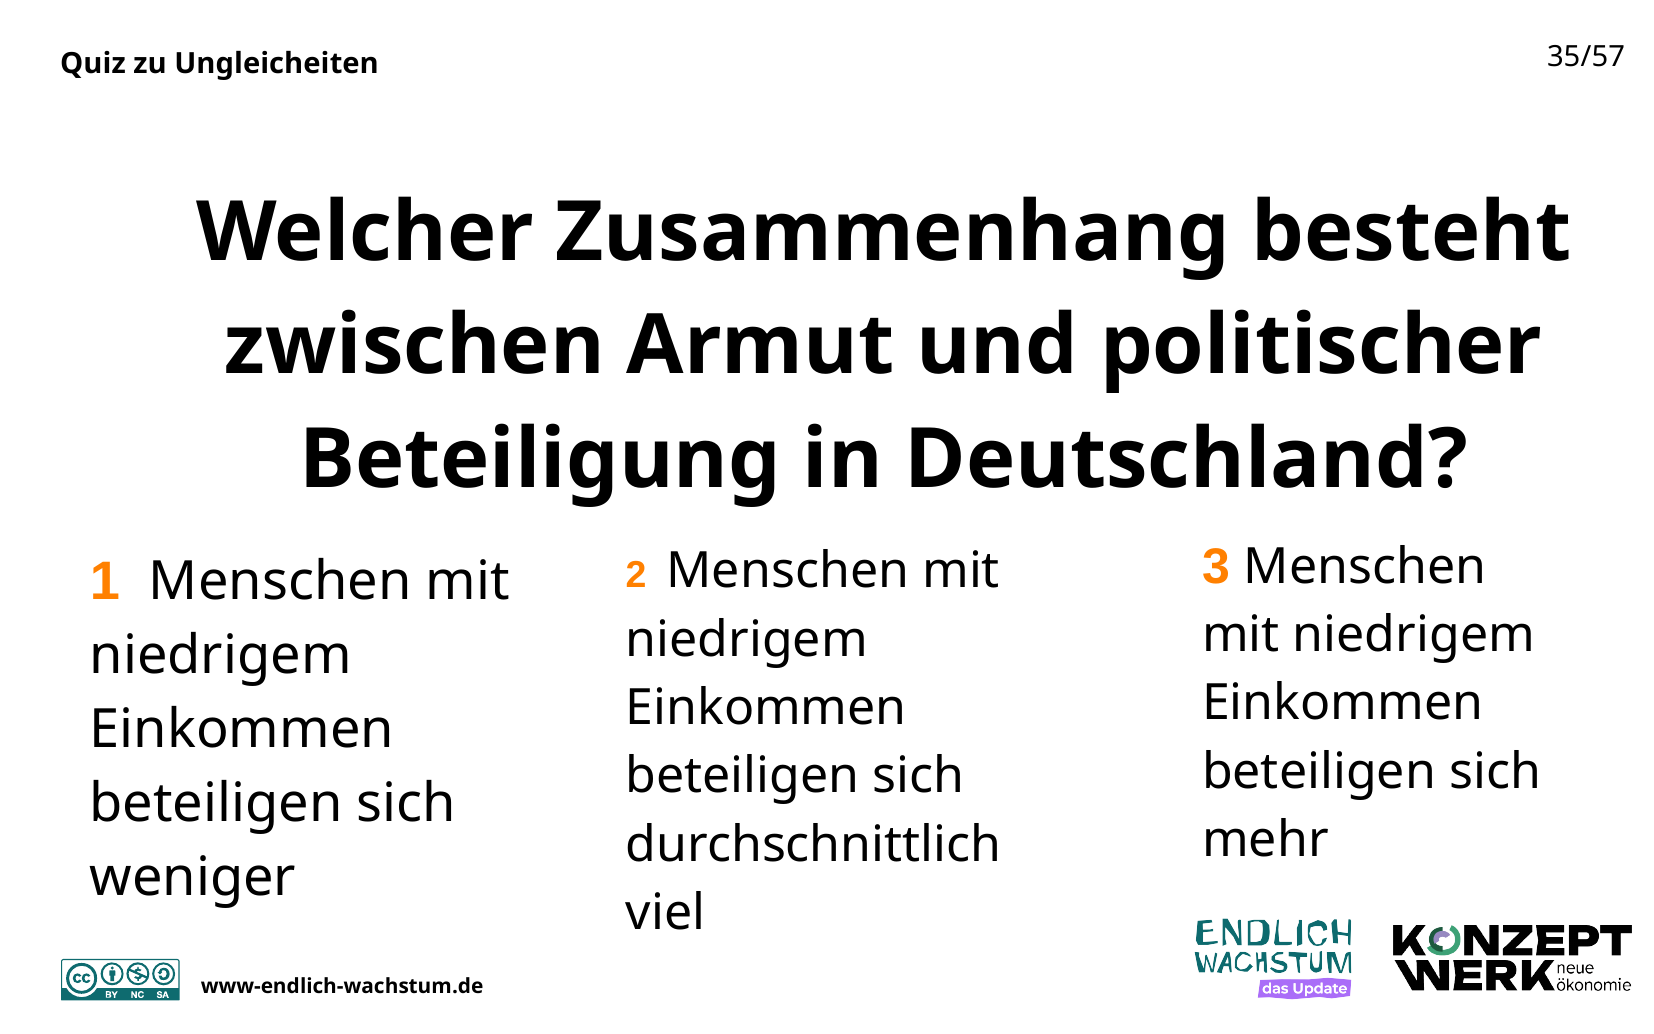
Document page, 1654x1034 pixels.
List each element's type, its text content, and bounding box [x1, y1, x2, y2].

text_box 3 Menschen mit niedrigem Einkommen beteiligen sich mehr [1116, 522, 1578, 901]
title Welcher Zusammenhang besteht zwischen Armut und politischer Beteiligung in Deutschland? [140, 106, 1629, 576]
picture [1176, 901, 1374, 1011]
text_box 1 Menschen mit niedrigem Einkommen beteiligen sich weniger [4, 533, 527, 913]
text_box 2 Menschen mit niedrigem Einkommen beteiligen sich durchschnittlich viel [540, 527, 1081, 878]
picture [1387, 917, 1636, 997]
